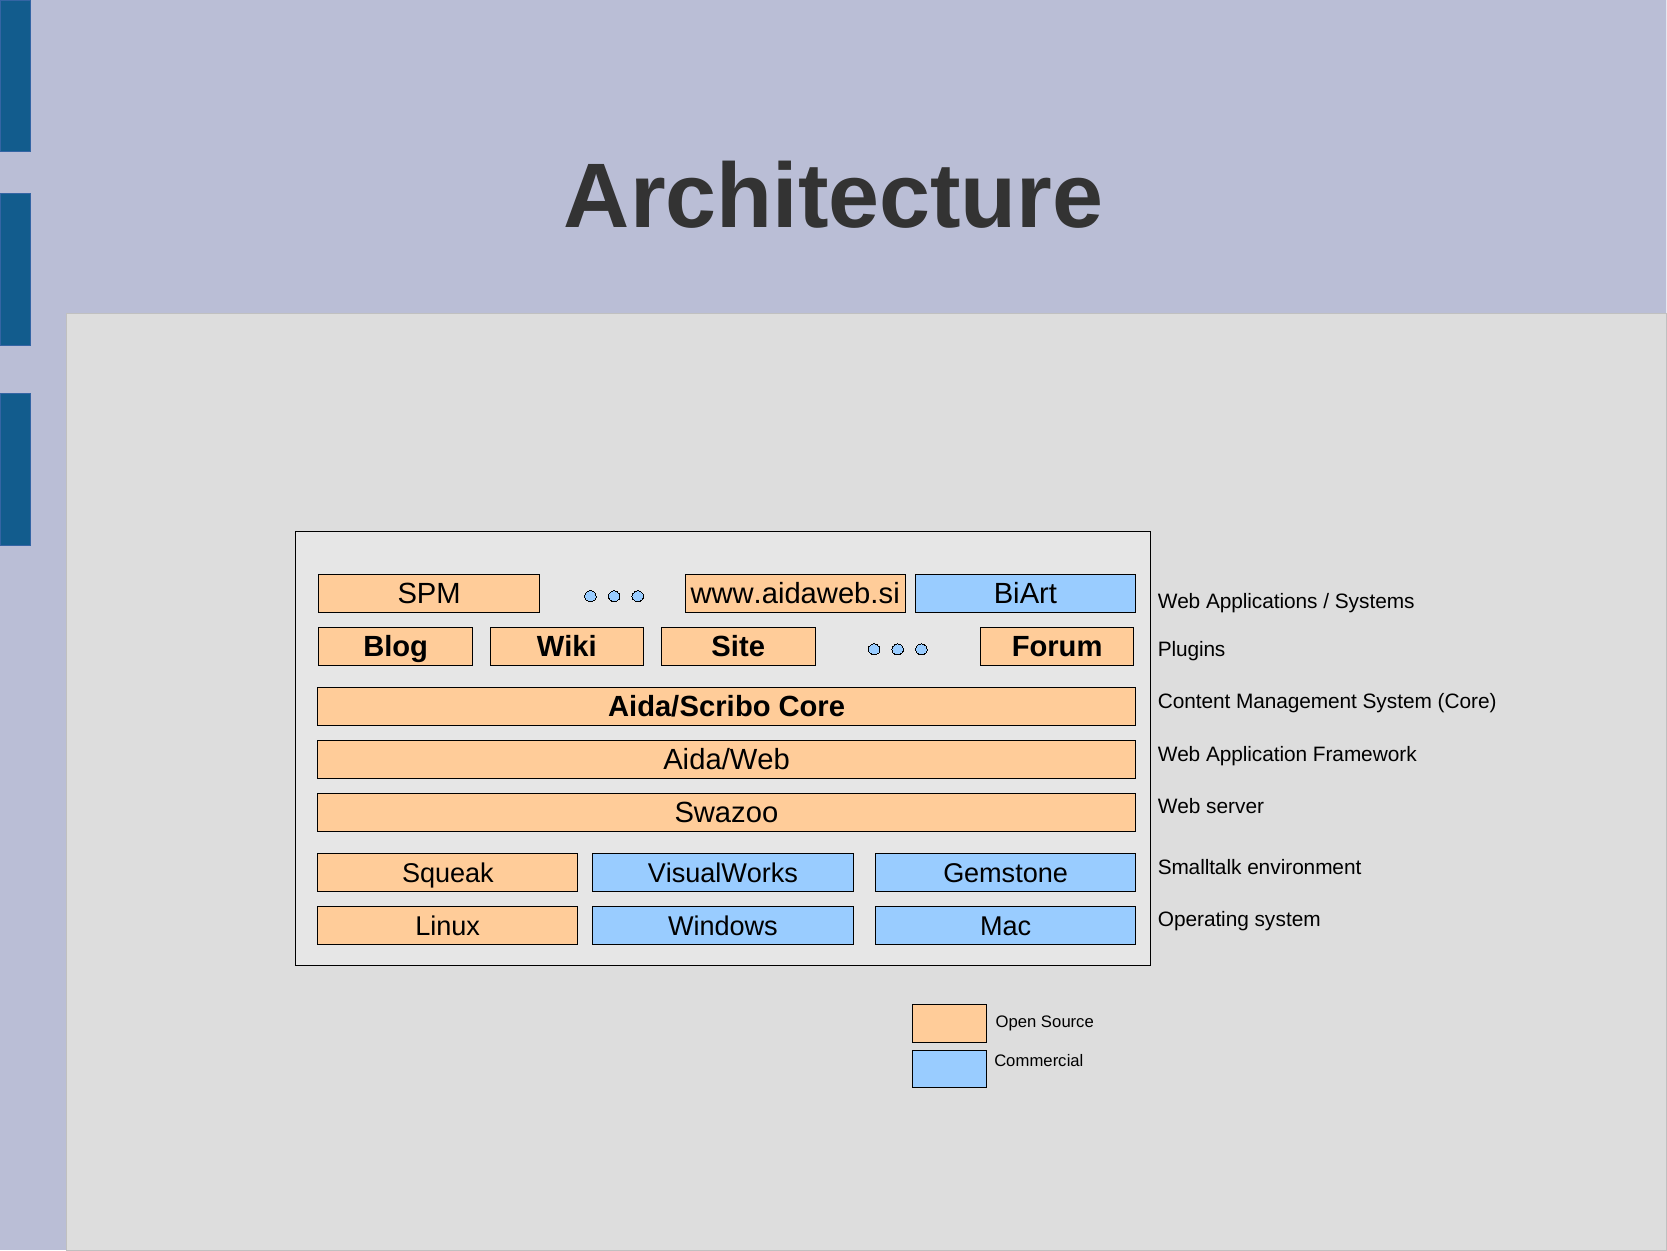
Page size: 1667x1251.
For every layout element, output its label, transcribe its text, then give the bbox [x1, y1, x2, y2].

text_box Wiki [490, 627, 644, 666]
title Architecture [122, 91, 1546, 301]
text_box Forum [980, 627, 1134, 666]
text_box Site [661, 627, 816, 666]
text_box Linux [317, 906, 578, 945]
text_box BiArt [915, 574, 1136, 613]
text_box Open Source [980, 1004, 1211, 1048]
text_box Operating system [1143, 900, 1375, 950]
text_box Windows [592, 906, 854, 945]
text_box www.aidaweb.si [685, 574, 906, 613]
text_box Aida/Scribo Core [317, 687, 1136, 726]
text_box Content Management System (Core) [1143, 682, 1512, 731]
text_box Swazoo [317, 793, 1136, 832]
text_box VisualWorks [592, 853, 854, 892]
text_box Commercial [979, 1044, 1135, 1087]
text_box Mac [875, 906, 1136, 945]
text_box [912, 1050, 987, 1088]
text_box Web Applications / Systems [1143, 582, 1431, 631]
text_box SPM [318, 574, 540, 613]
text_box Web server [1143, 787, 1344, 837]
text_box Plugins [1143, 629, 1241, 679]
text_box [295, 531, 1151, 966]
text_box Aida/Web [317, 740, 1136, 779]
text_box Squeak [317, 853, 578, 892]
text_box Gemstone [875, 853, 1136, 892]
text_box Blog [318, 627, 473, 666]
text_box Smalltalk environment [1143, 848, 1484, 897]
text_box [912, 1004, 980, 1043]
text_box Web Application Framework [1143, 734, 1486, 784]
